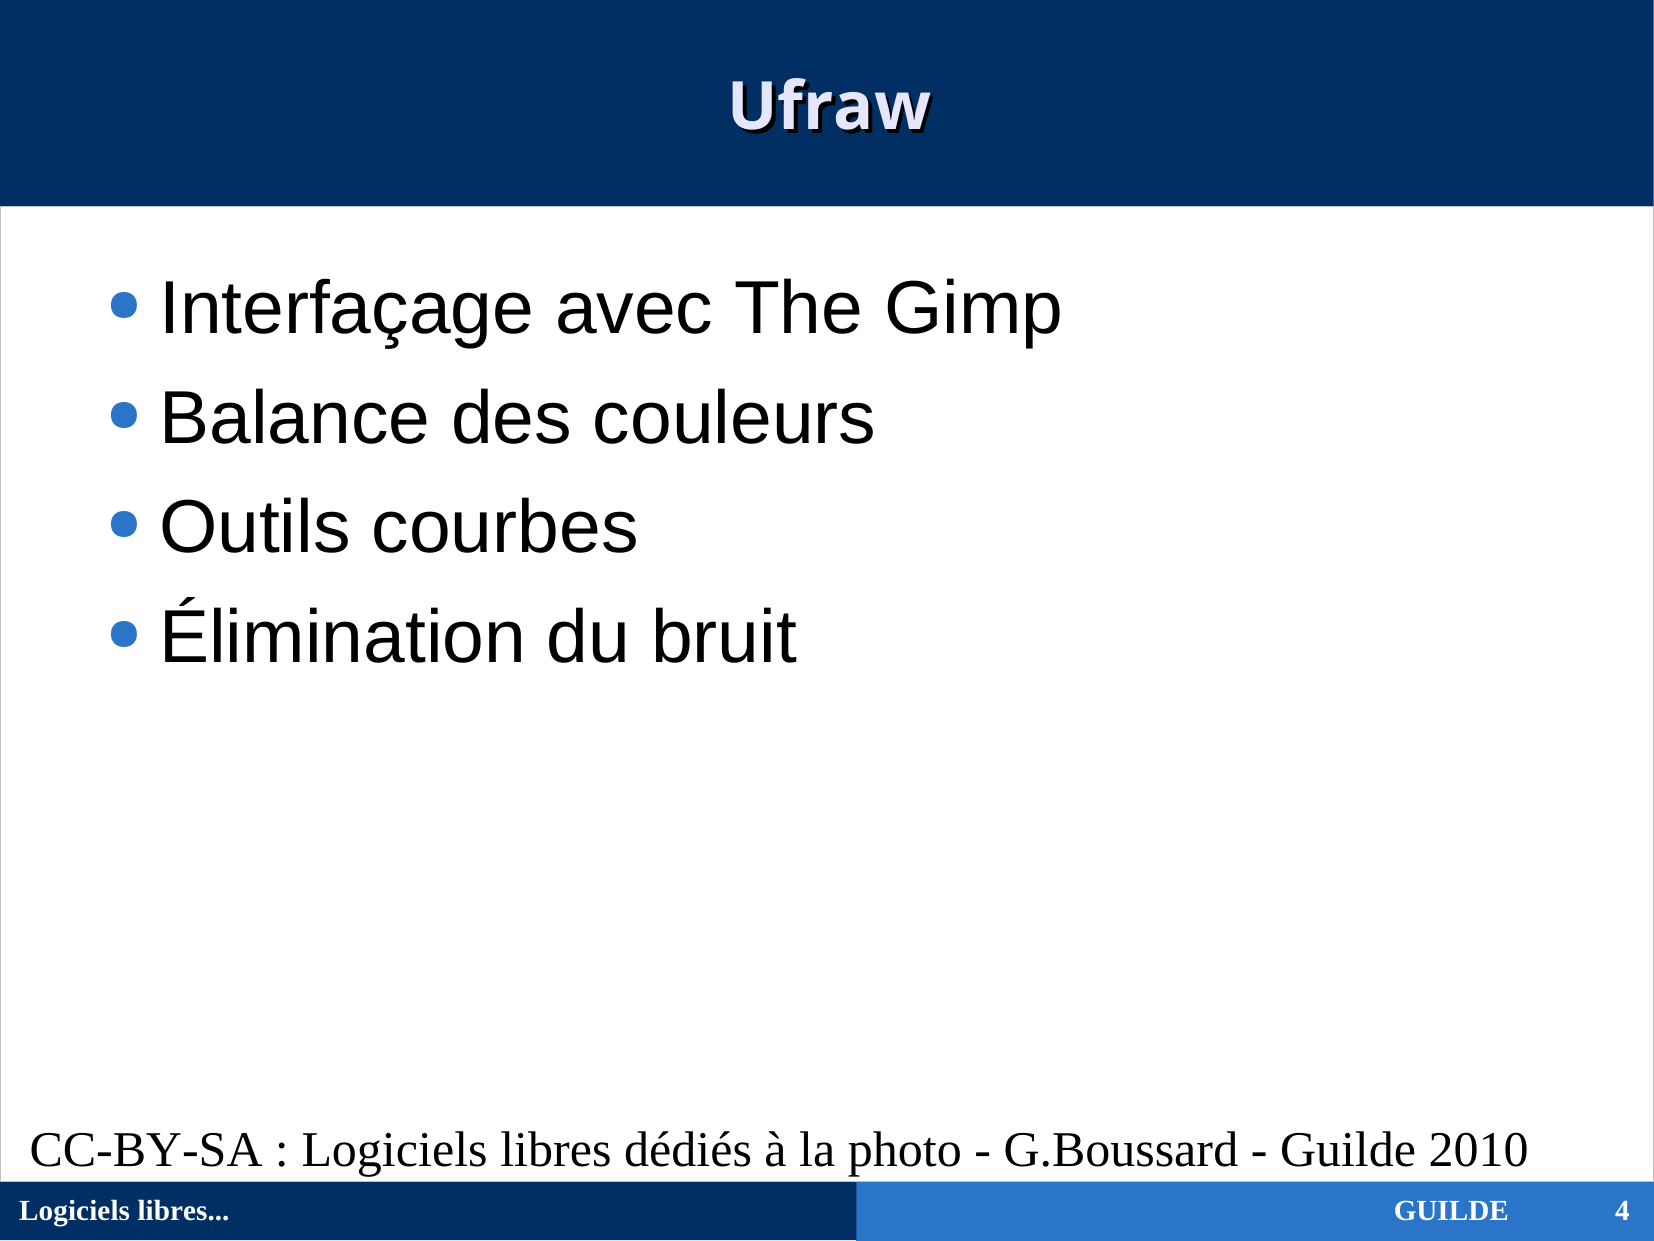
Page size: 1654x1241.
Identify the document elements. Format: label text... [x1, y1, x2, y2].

title Ufraw [123, 0, 1536, 208]
list Interfaçage avec The Gimp Balance des couleurs Outils courbes Élimination du bruit [88, 265, 1595, 1122]
text_box CC-BY-SA : Logiciels libres dédiés à la photo - G.Boussard - Guilde 2010 [29, 1122, 1625, 1178]
